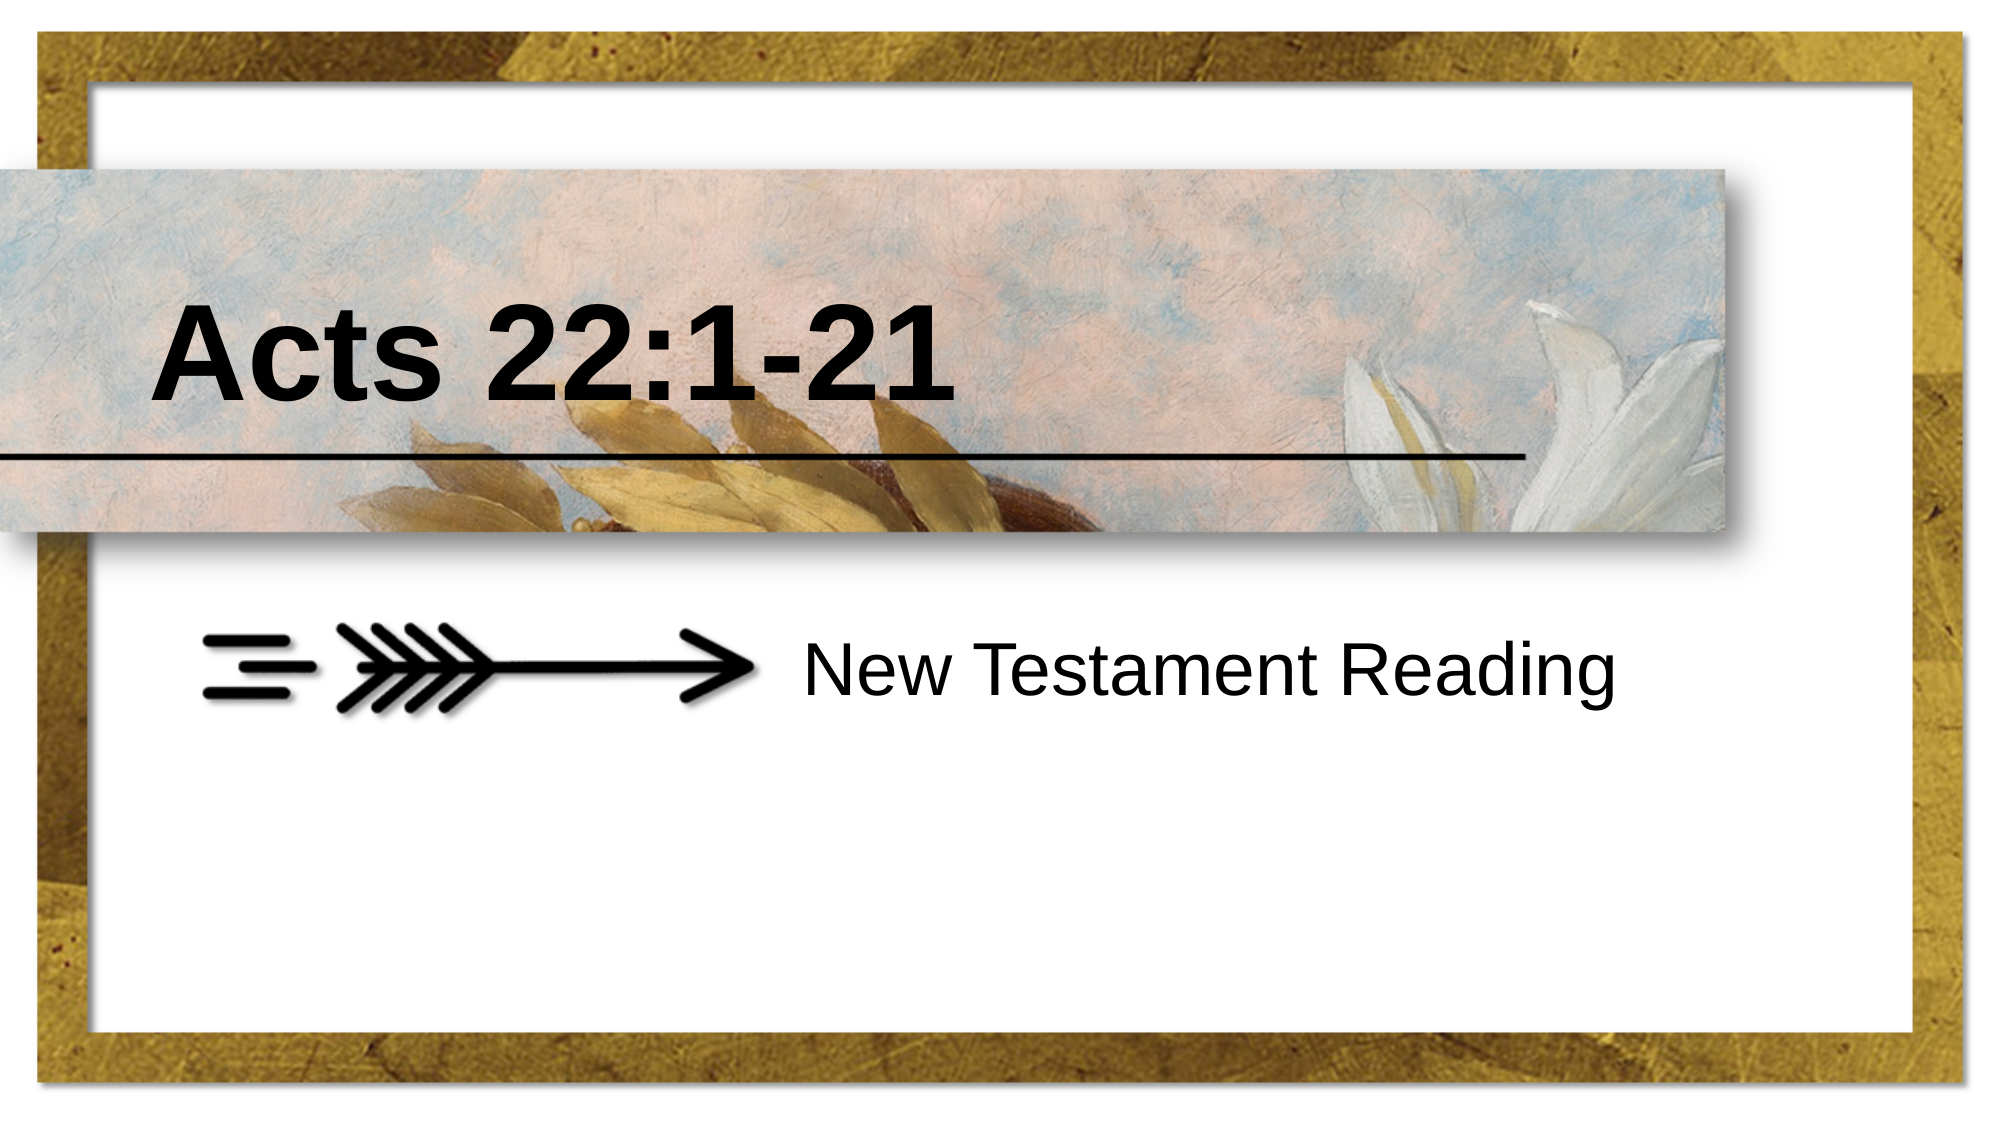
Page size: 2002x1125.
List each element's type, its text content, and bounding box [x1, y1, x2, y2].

text_box Acts 22:1-21 [133, 255, 974, 436]
text_box New Testament Reading [788, 612, 1876, 888]
picture [0, 0, 2002, 1125]
